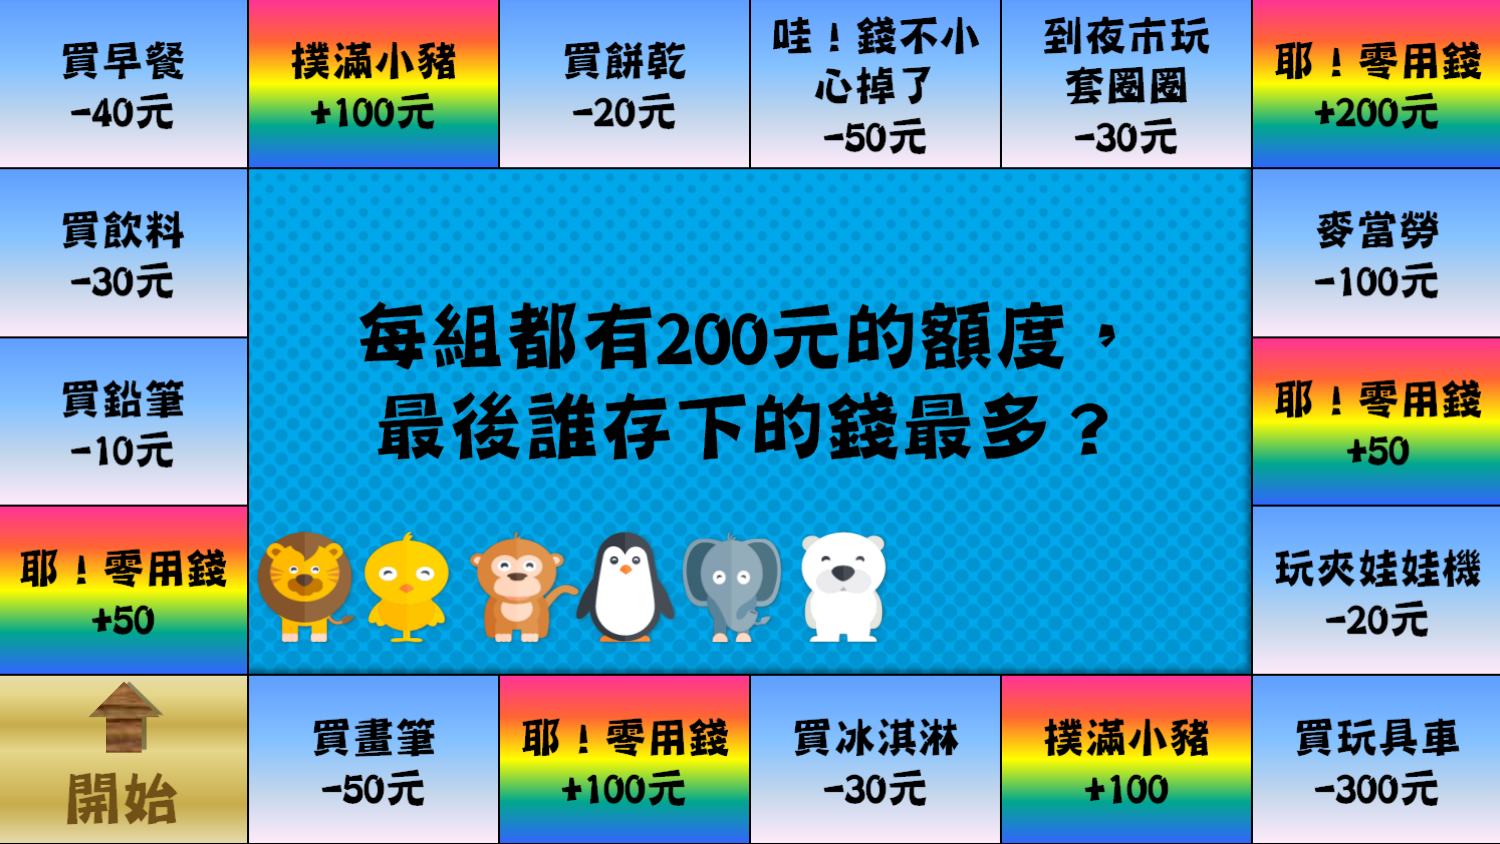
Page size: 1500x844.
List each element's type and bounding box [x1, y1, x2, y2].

picture [0, 0, 1500, 844]
text_box [88, 681, 160, 753]
